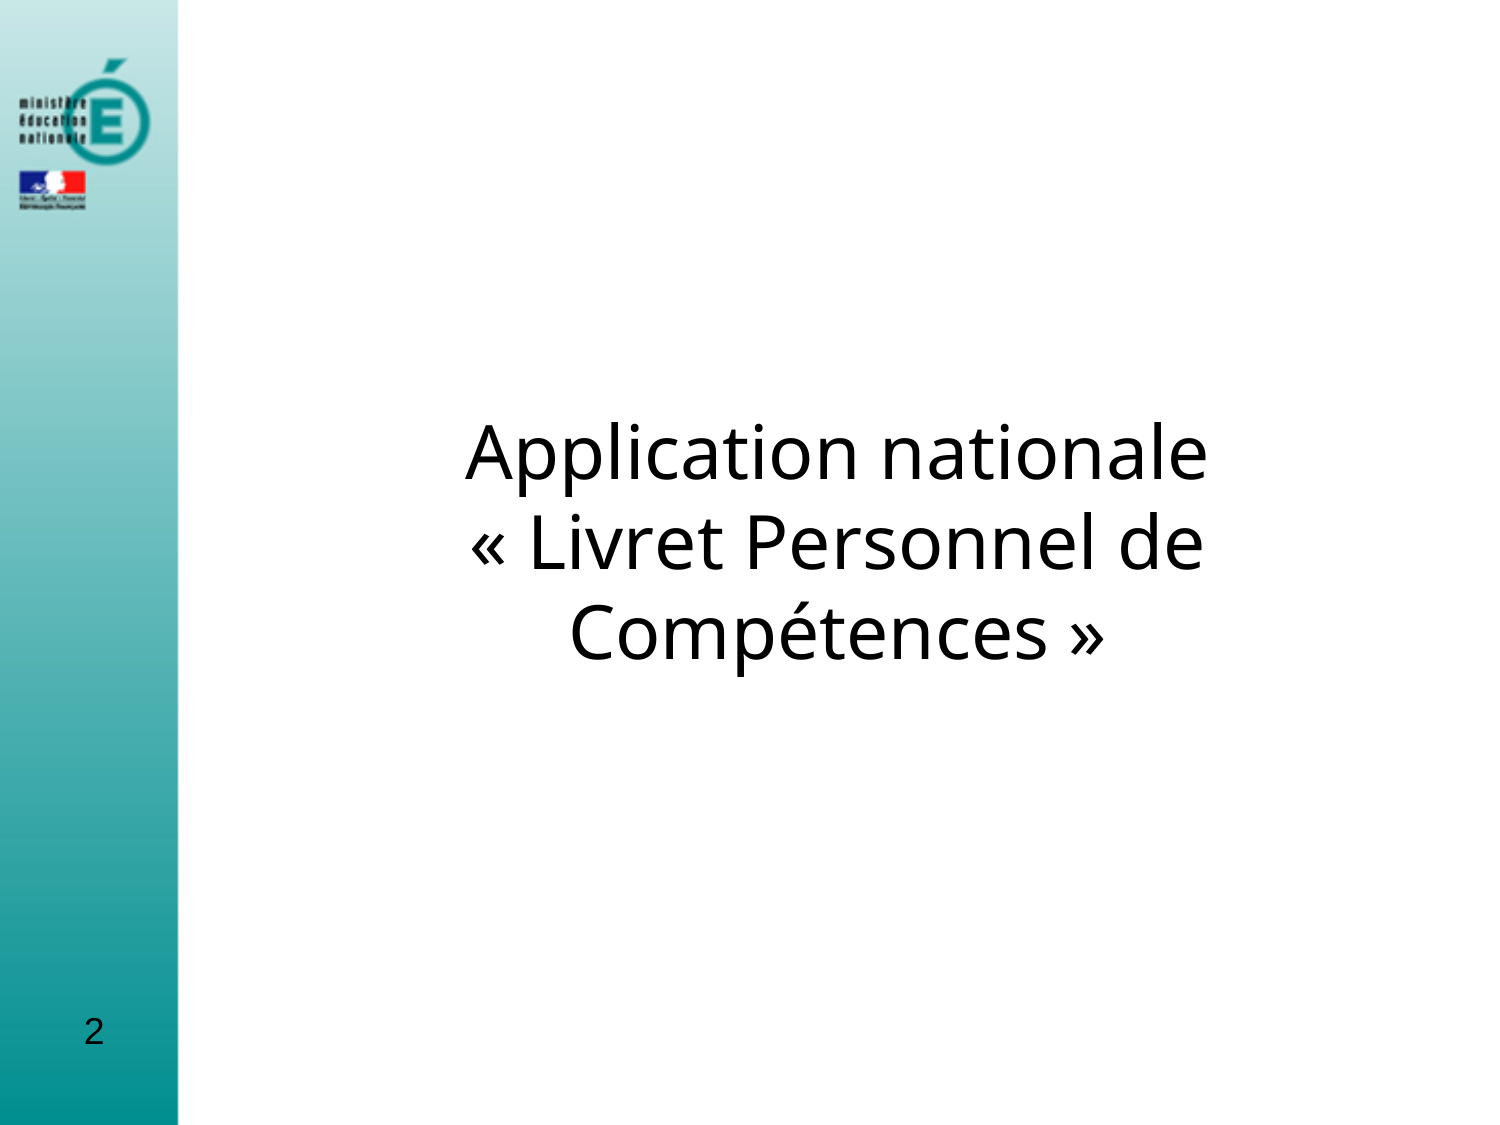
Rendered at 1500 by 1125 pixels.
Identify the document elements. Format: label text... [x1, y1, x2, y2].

title Application nationale « Livret Personnel de Compétences » [257, 328, 1418, 751]
picture [0, 0, 179, 1125]
text_box <numéro> [41, 999, 148, 1060]
